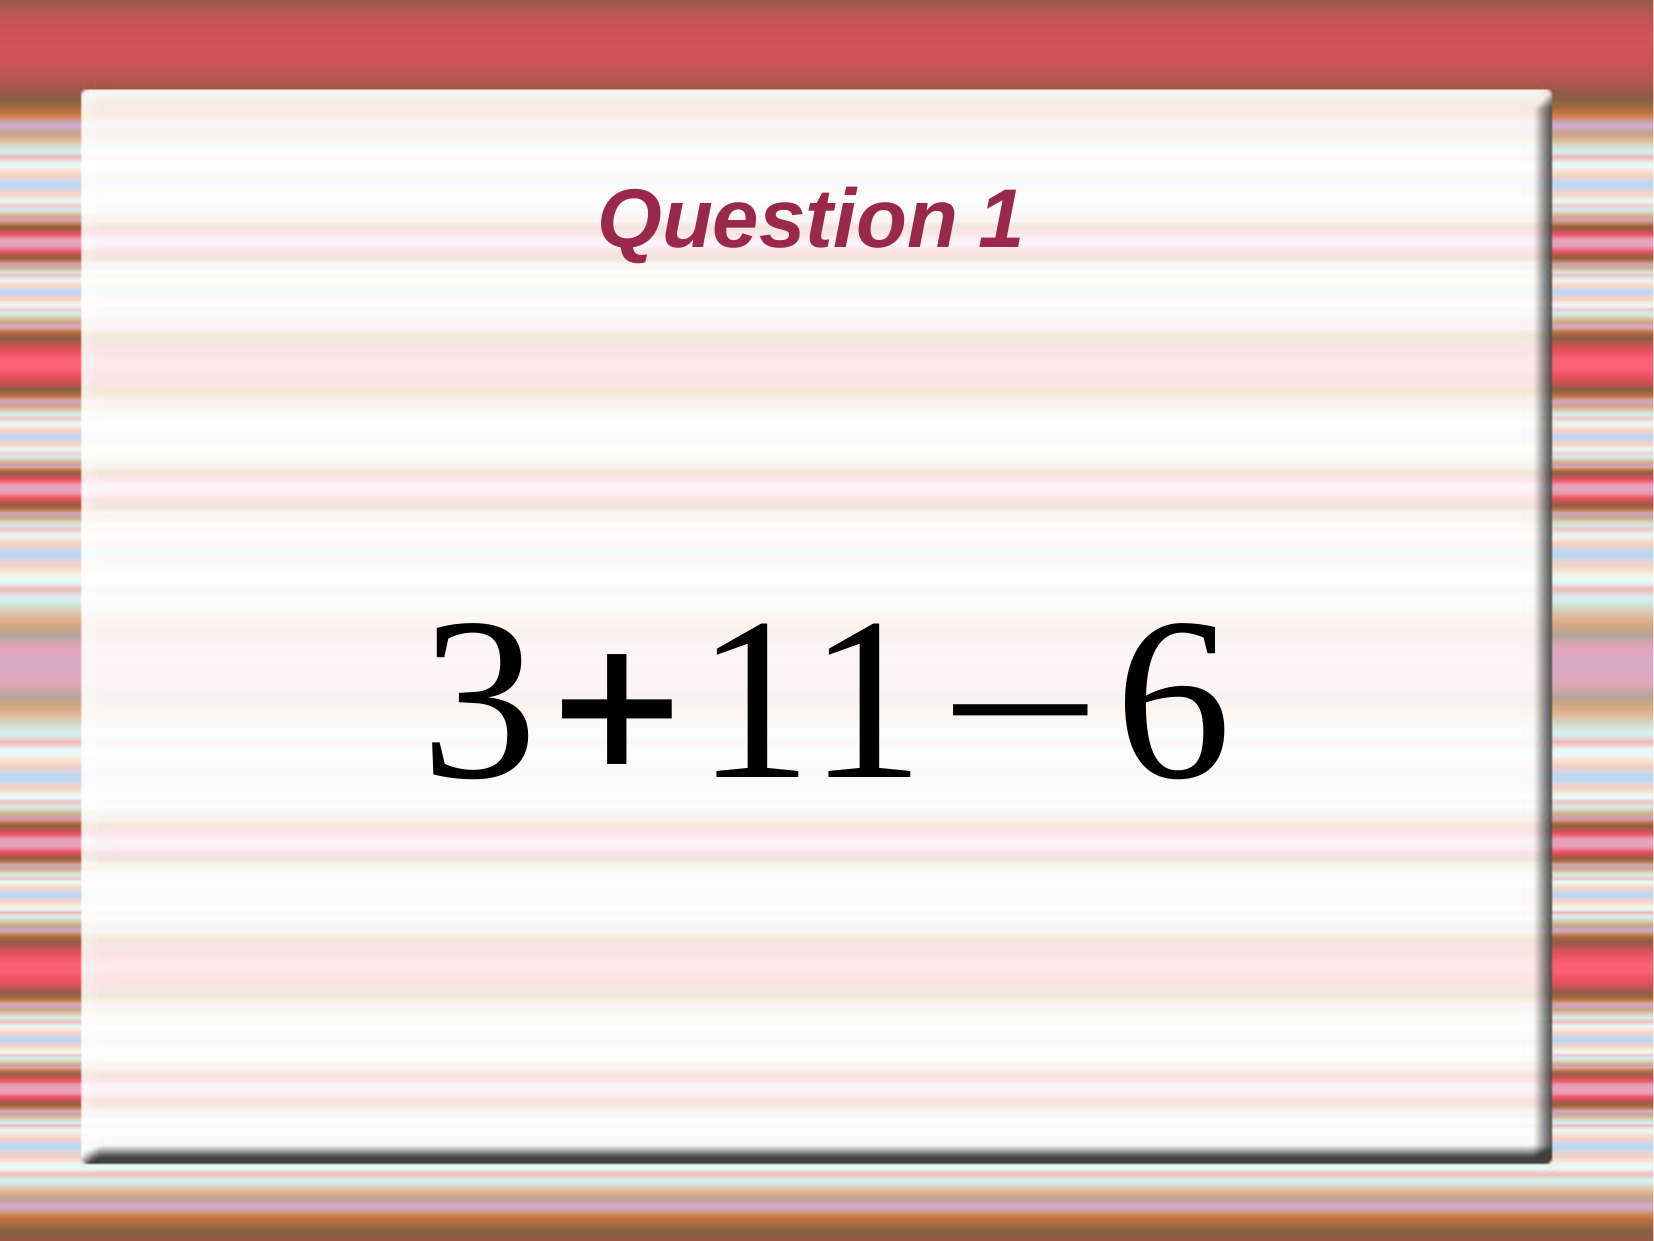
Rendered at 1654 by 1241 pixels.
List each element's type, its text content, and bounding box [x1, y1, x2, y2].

chart [413, 569, 1240, 827]
title Question 1 [88, 114, 1534, 322]
picture [0, 0, 1654, 1241]
